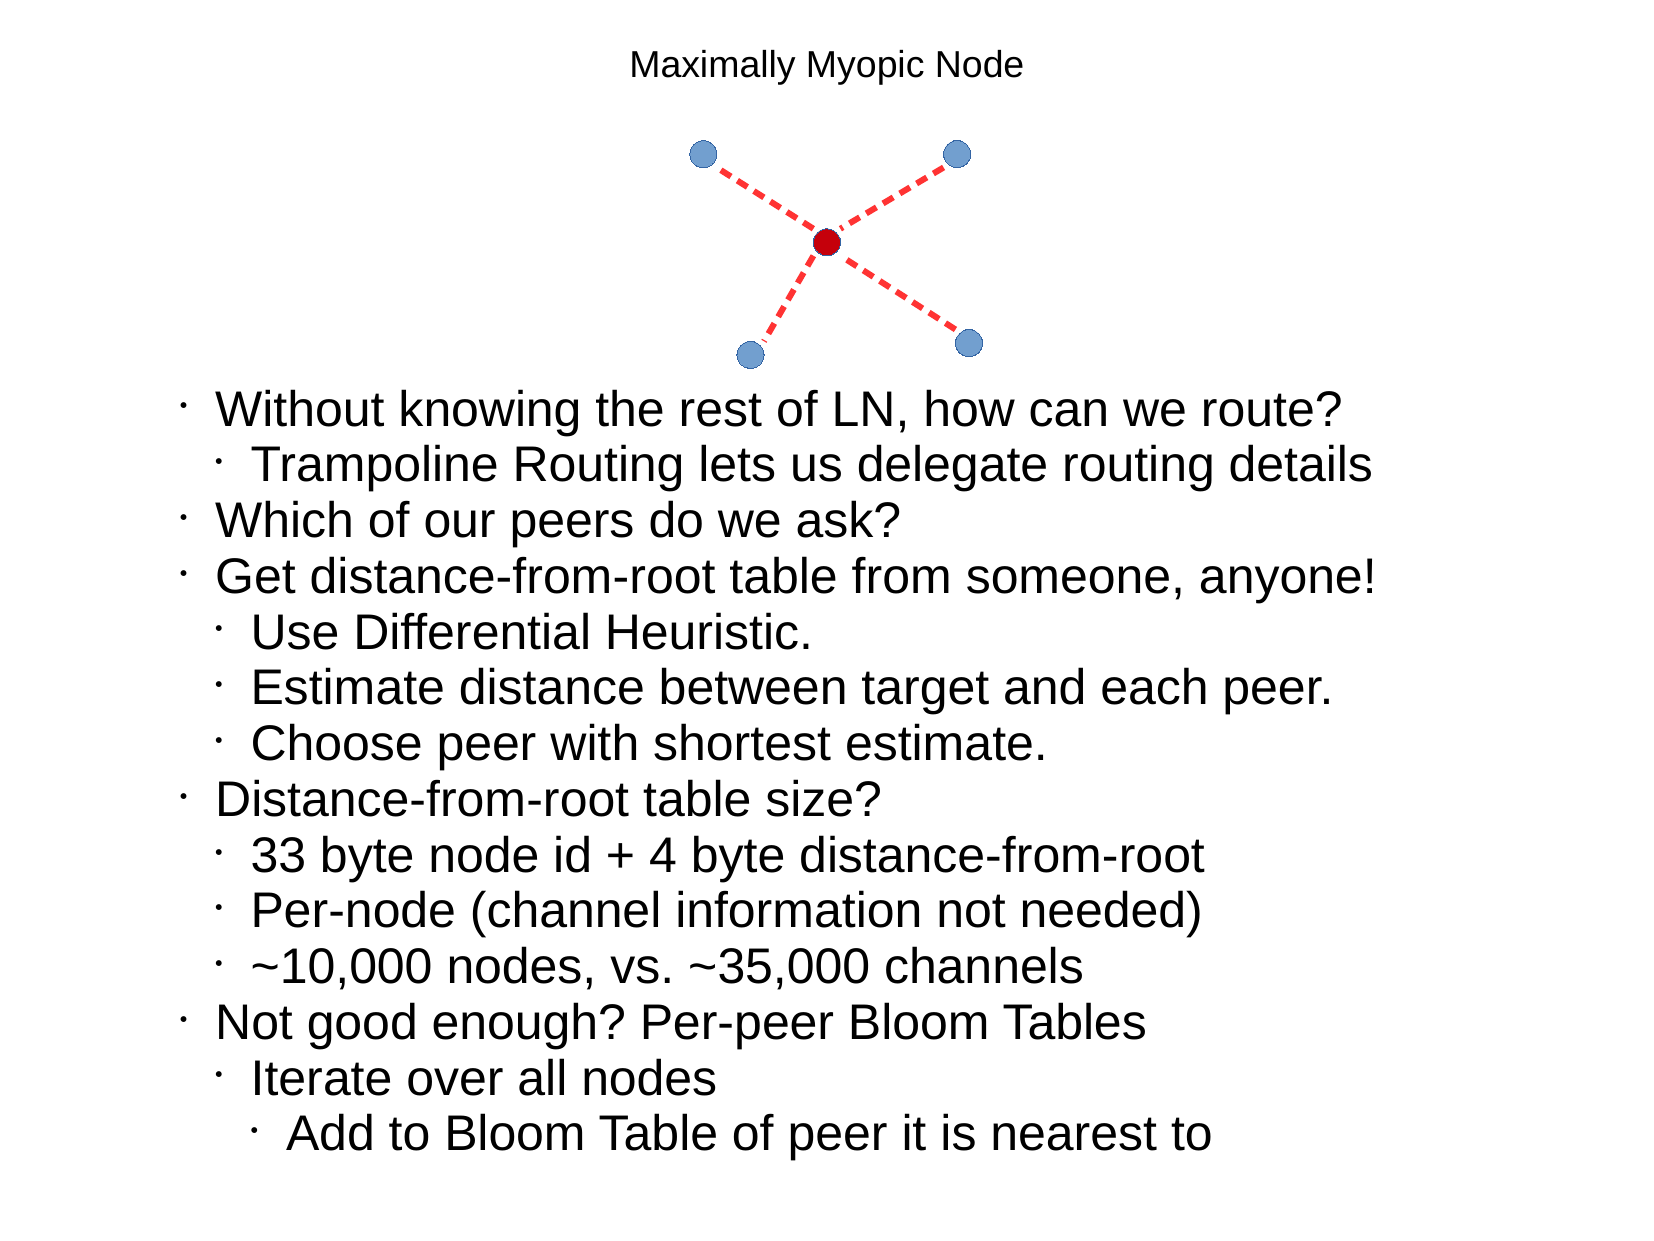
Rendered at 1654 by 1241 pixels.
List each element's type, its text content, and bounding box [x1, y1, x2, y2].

text_box [813, 228, 841, 256]
text_box Maximally Myopic Node [0, 15, 1654, 115]
text_box [736, 341, 765, 369]
text_box [943, 140, 971, 168]
text_box Without knowing the rest of LN, how can we route? Trampoline Routing lets us delegate routing details Which of our peers do we ask? Get distance-from-root table from someone, anyone! Use Differential Heuristic. Estimate distance between target and each peer. Choose peer with shortest estimate. Distance-from-root table size? 33 byte node id + 4 byte distance-from-root Per-node (channel information not needed) ~10,000 nodes, vs. ~35,000 channels Not good enough? Per-peer Bloom Tables Iterate over all nodes Add to Bloom Table of peer it is nearest to [165, 372, 1411, 1171]
text_box [689, 140, 717, 168]
text_box [955, 329, 983, 357]
